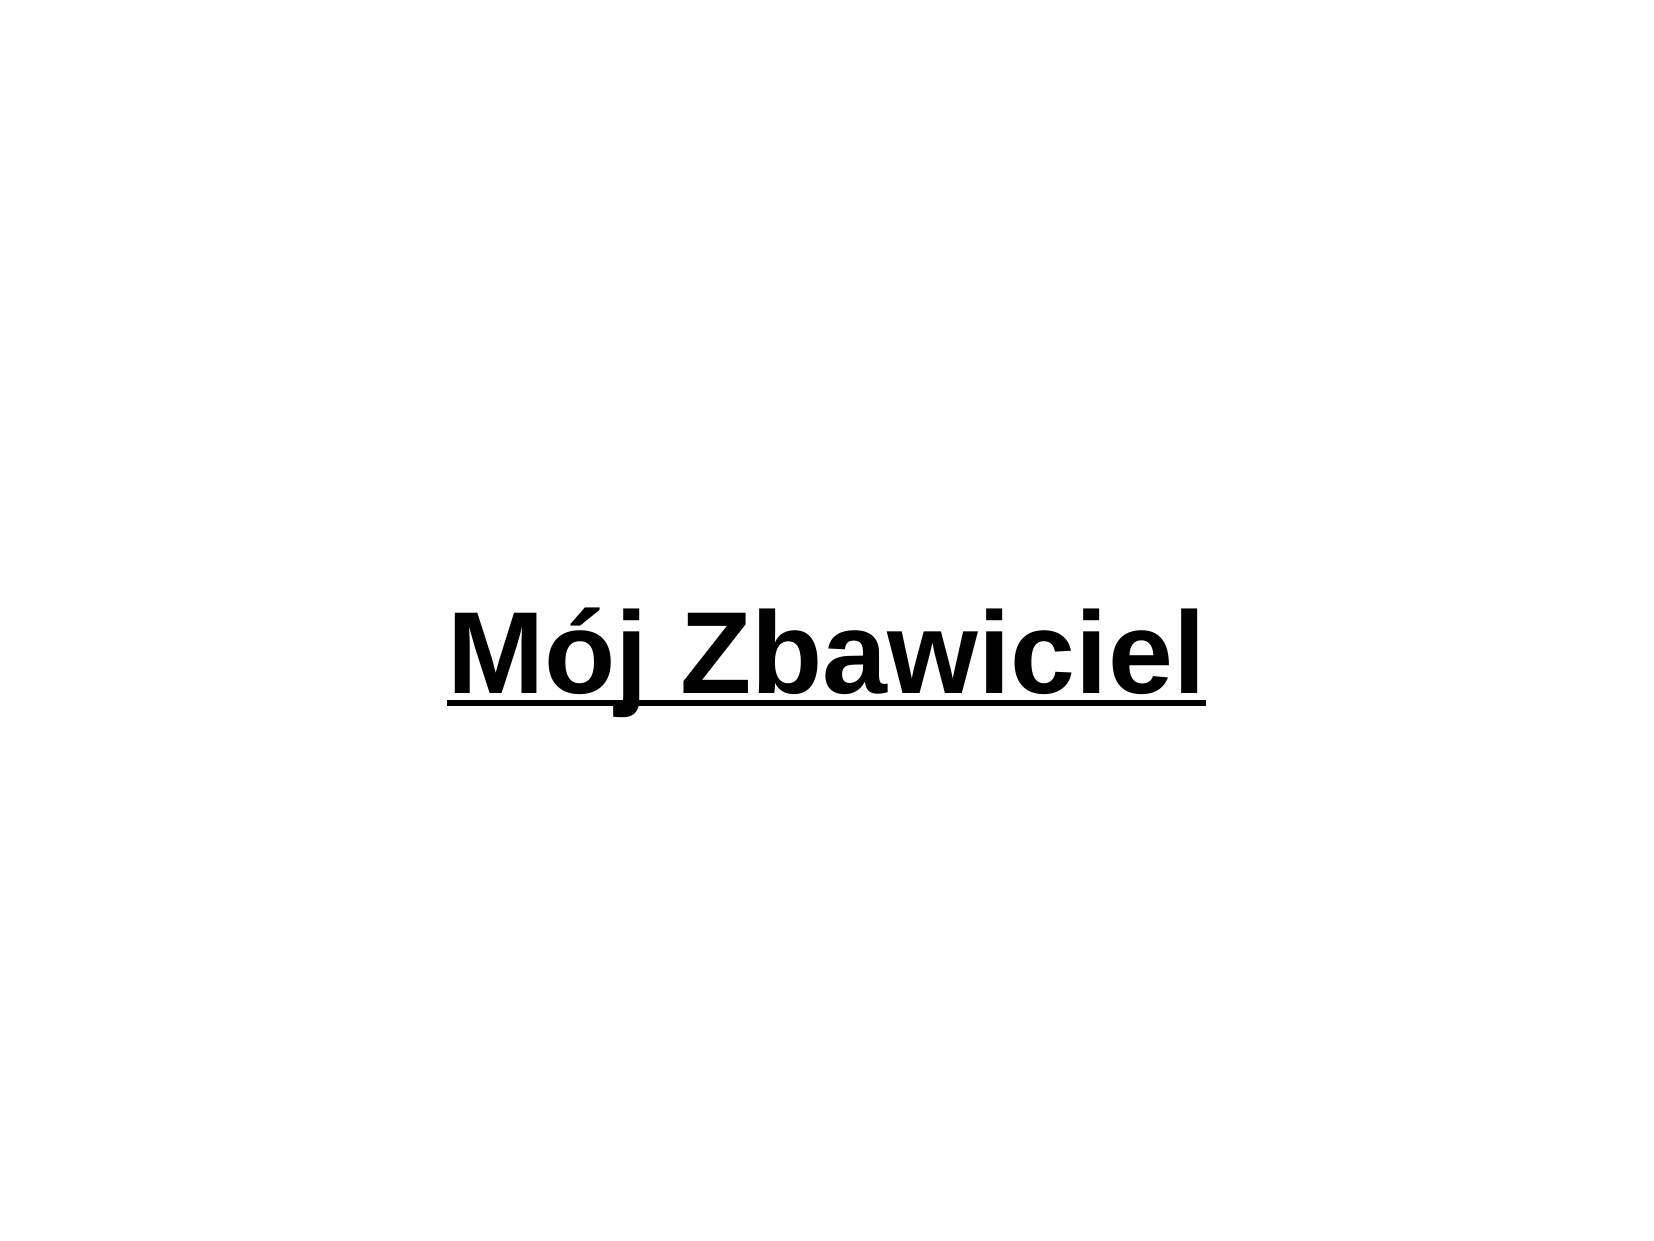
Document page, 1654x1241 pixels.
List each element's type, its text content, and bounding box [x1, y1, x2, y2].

subtitle Mój Zbawiciel [0, 0, 1654, 1241]
